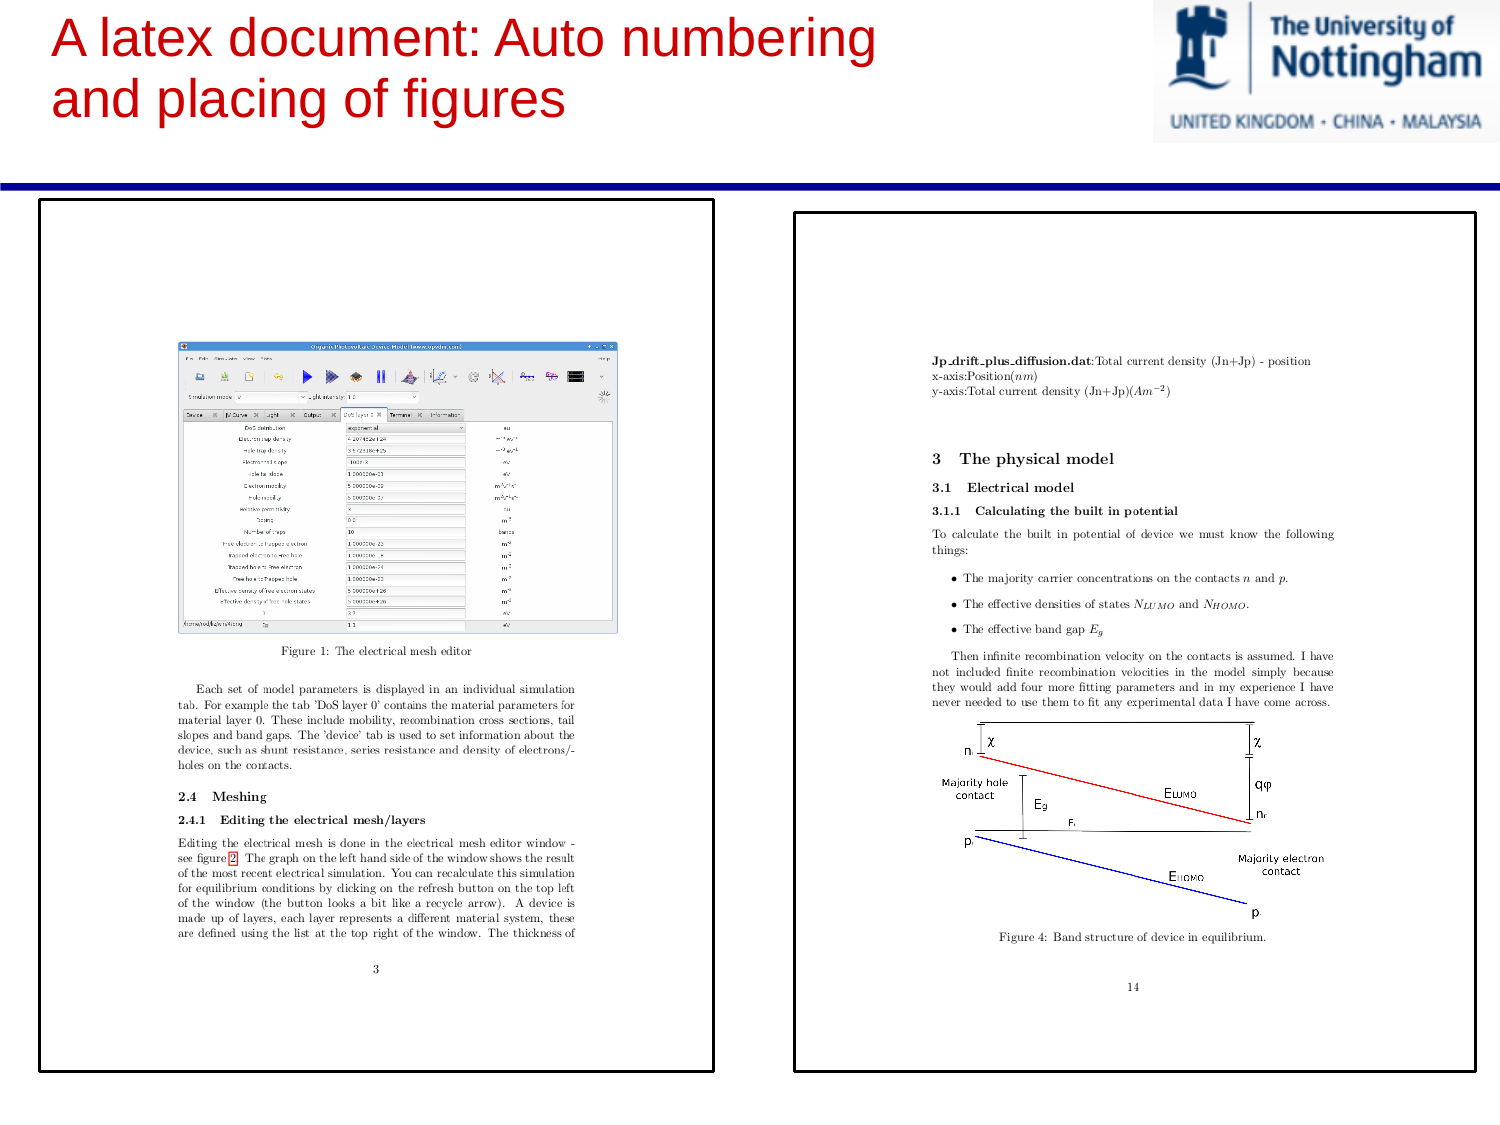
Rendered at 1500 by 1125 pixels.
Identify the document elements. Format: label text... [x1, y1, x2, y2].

picture [796, 213, 1474, 1070]
picture [41, 201, 712, 1070]
picture [1153, 0, 1500, 143]
text_box A latex document: Auto numbering and placing of figures [36, 0, 991, 137]
